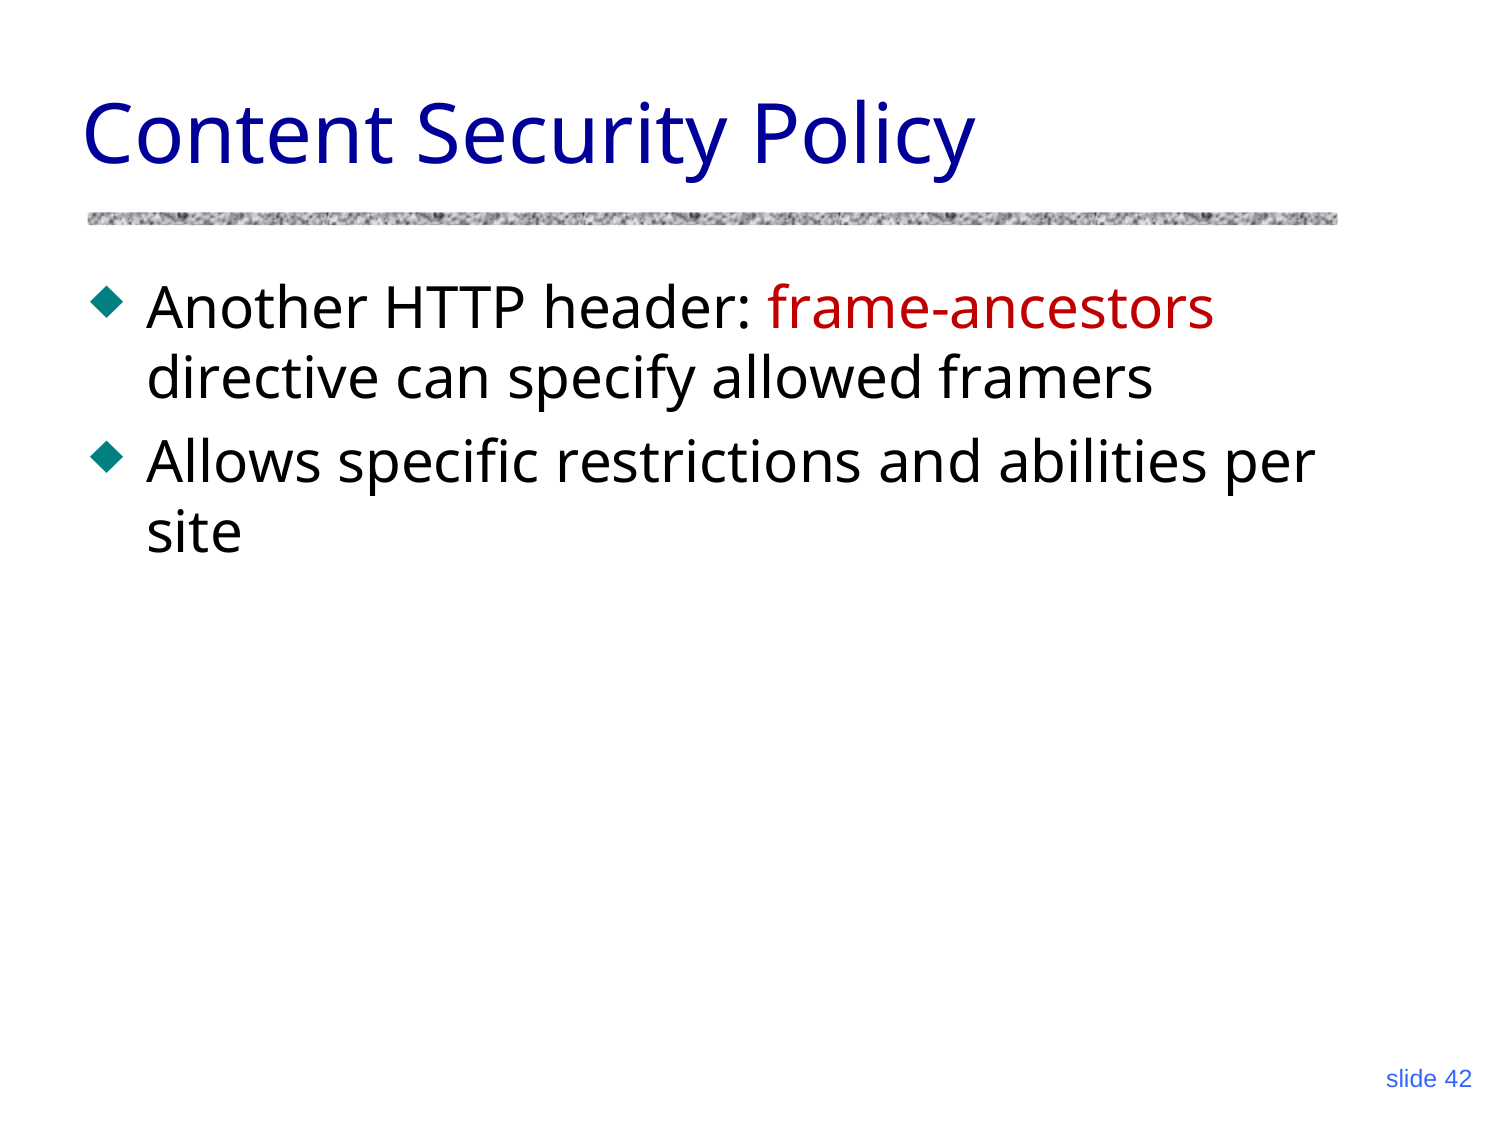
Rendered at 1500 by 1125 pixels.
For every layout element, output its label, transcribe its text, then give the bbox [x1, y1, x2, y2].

text_box Another HTTP header: frame-ancestors directive can specify allowed framers Allows specific restrictions and abilities per site [75, 262, 1426, 726]
text_box slide <number> [1174, 1025, 1488, 1101]
picture [87, 212, 1338, 226]
text_box Content Security Policy [66, 37, 1426, 188]
